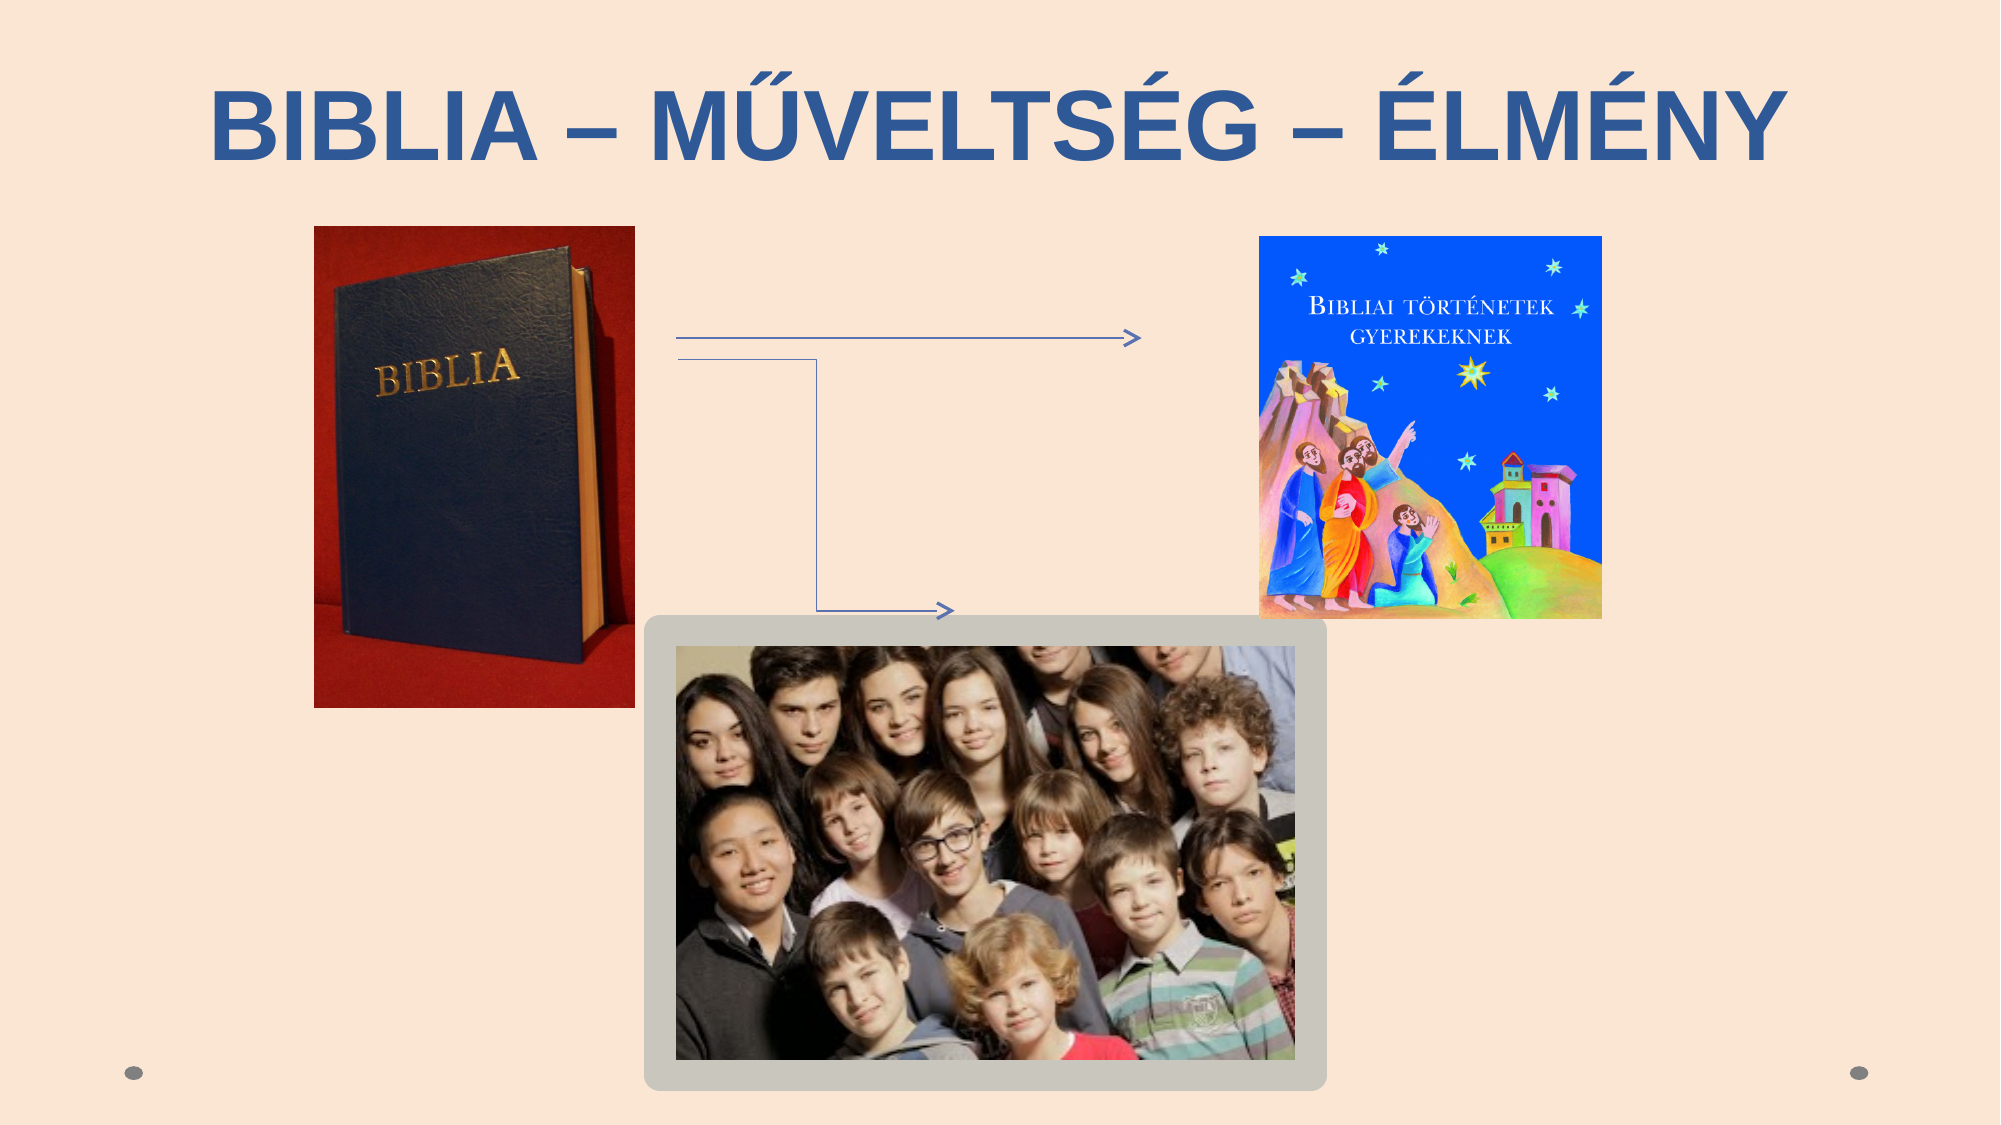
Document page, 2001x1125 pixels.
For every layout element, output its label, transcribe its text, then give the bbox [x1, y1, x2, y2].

title BIBLIA – MŰVELTSÉG – ÉLMÉNY [159, 52, 1840, 210]
picture [1259, 236, 1602, 619]
picture [675, 646, 1296, 1060]
picture [314, 226, 635, 709]
